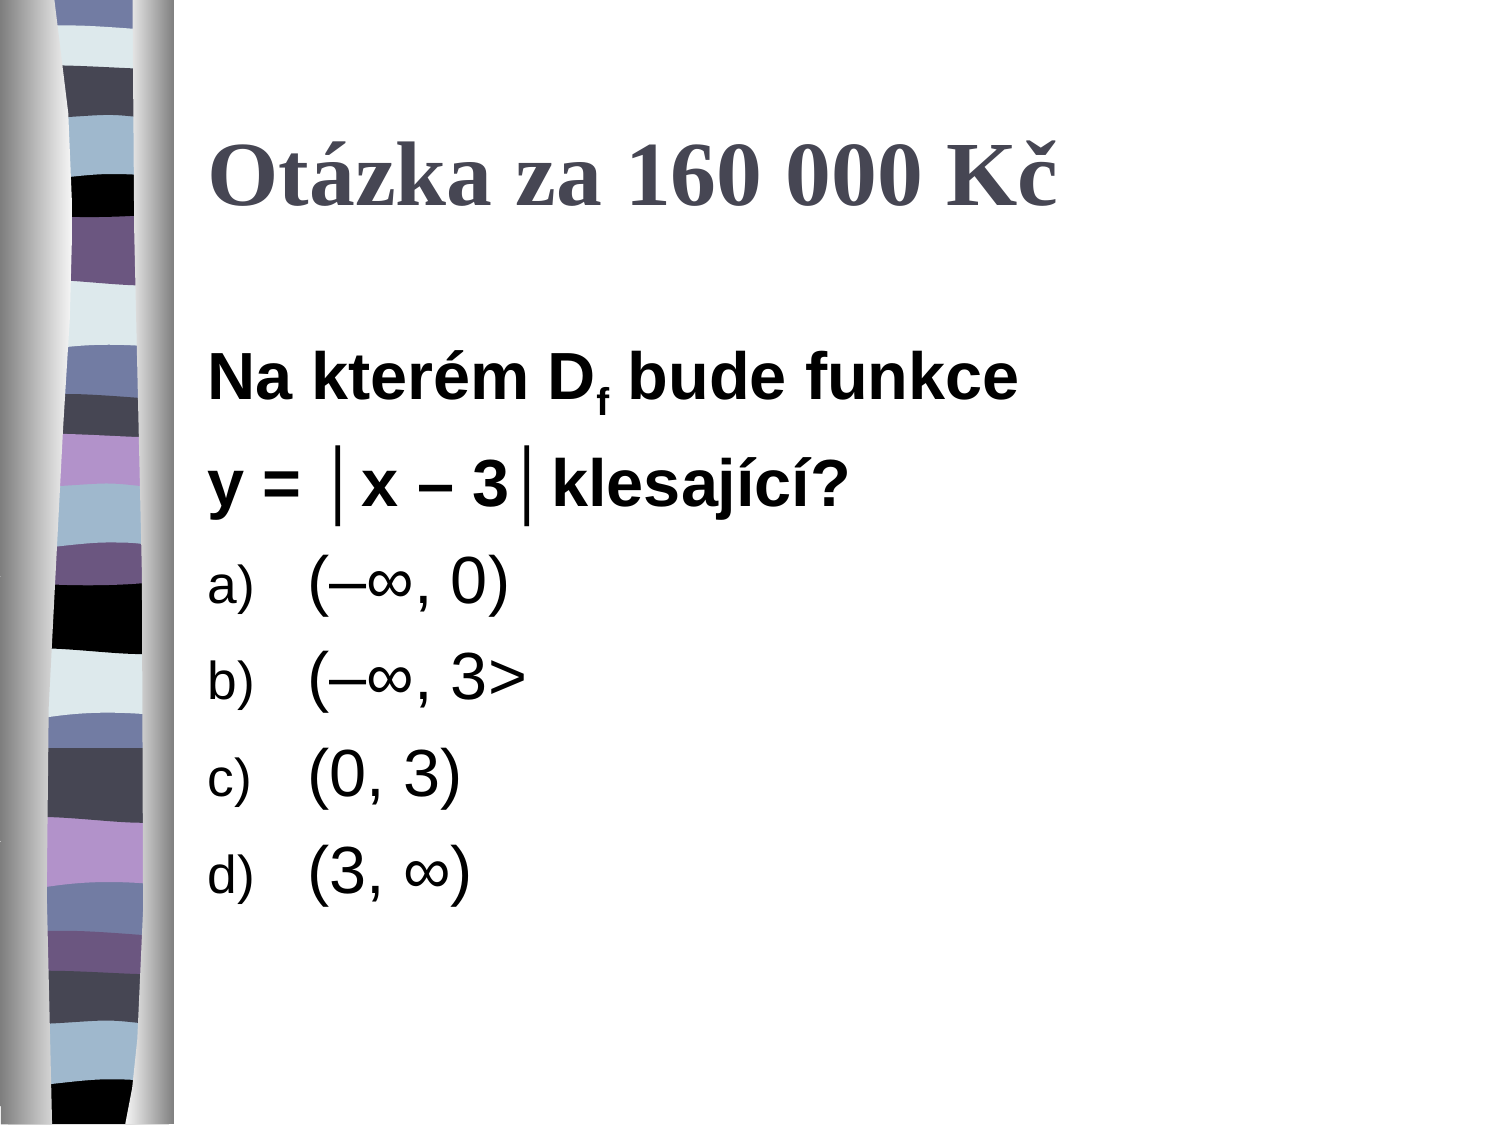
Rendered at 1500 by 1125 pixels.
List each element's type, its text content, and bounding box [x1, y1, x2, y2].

list Na kterém Df bude funkce y = │x – 3│klesající? (–∞, 0) (–∞, 3> (0, 3) (3, ∞) [192, 324, 1468, 1011]
title Otázka za 160 000 Kč [192, 74, 1468, 263]
